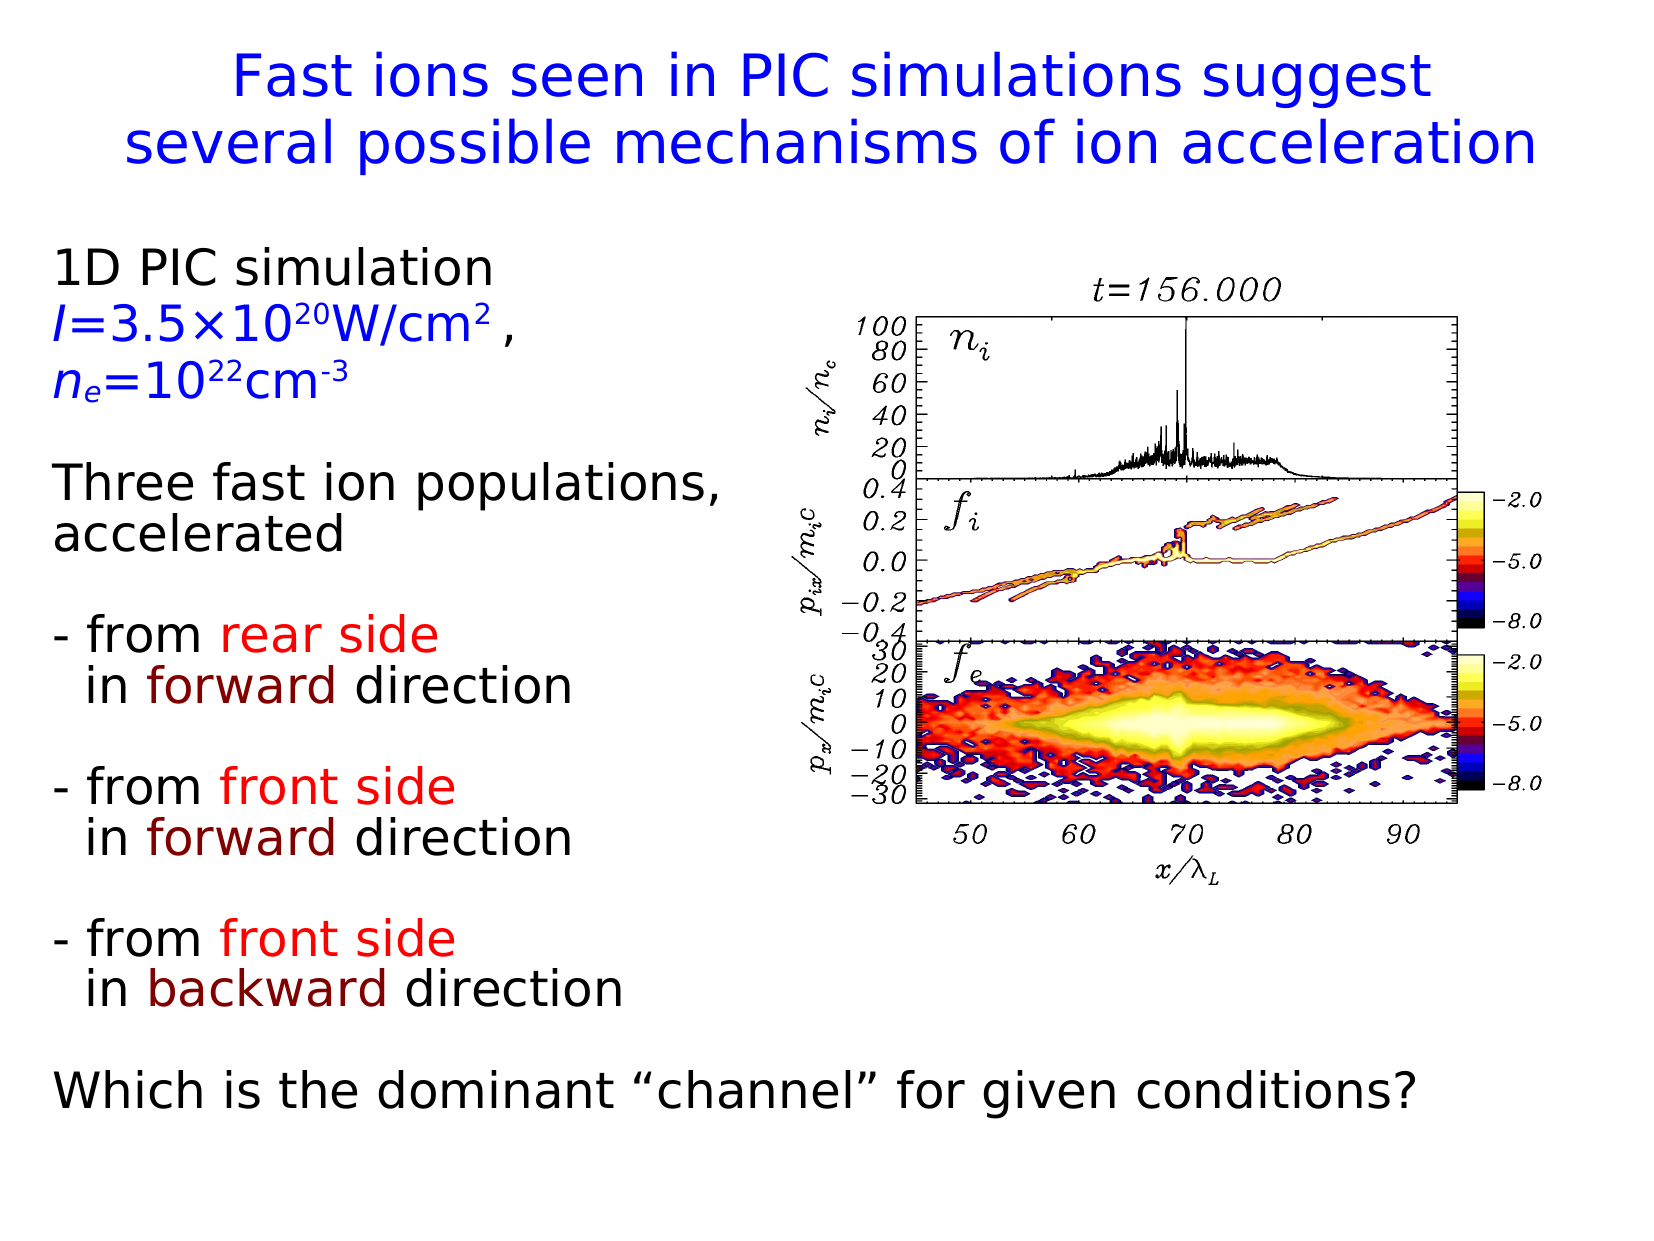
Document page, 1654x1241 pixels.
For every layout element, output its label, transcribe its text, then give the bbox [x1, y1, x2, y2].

text_box Fast ions seen in PIC simulations suggest several possible mechanisms of ion acceleration [109, 36, 1555, 184]
picture [1404, 249, 1637, 925]
text_box 1D PIC simulation I=3.5×1020W/cm2 , ne=1022cm-3 Three fast ion populations, accelerated - from rear side in forward direction - from front side in forward direction - from front side in backward direction Which is the dominant “channel” for given conditions? [37, 237, 1404, 1203]
